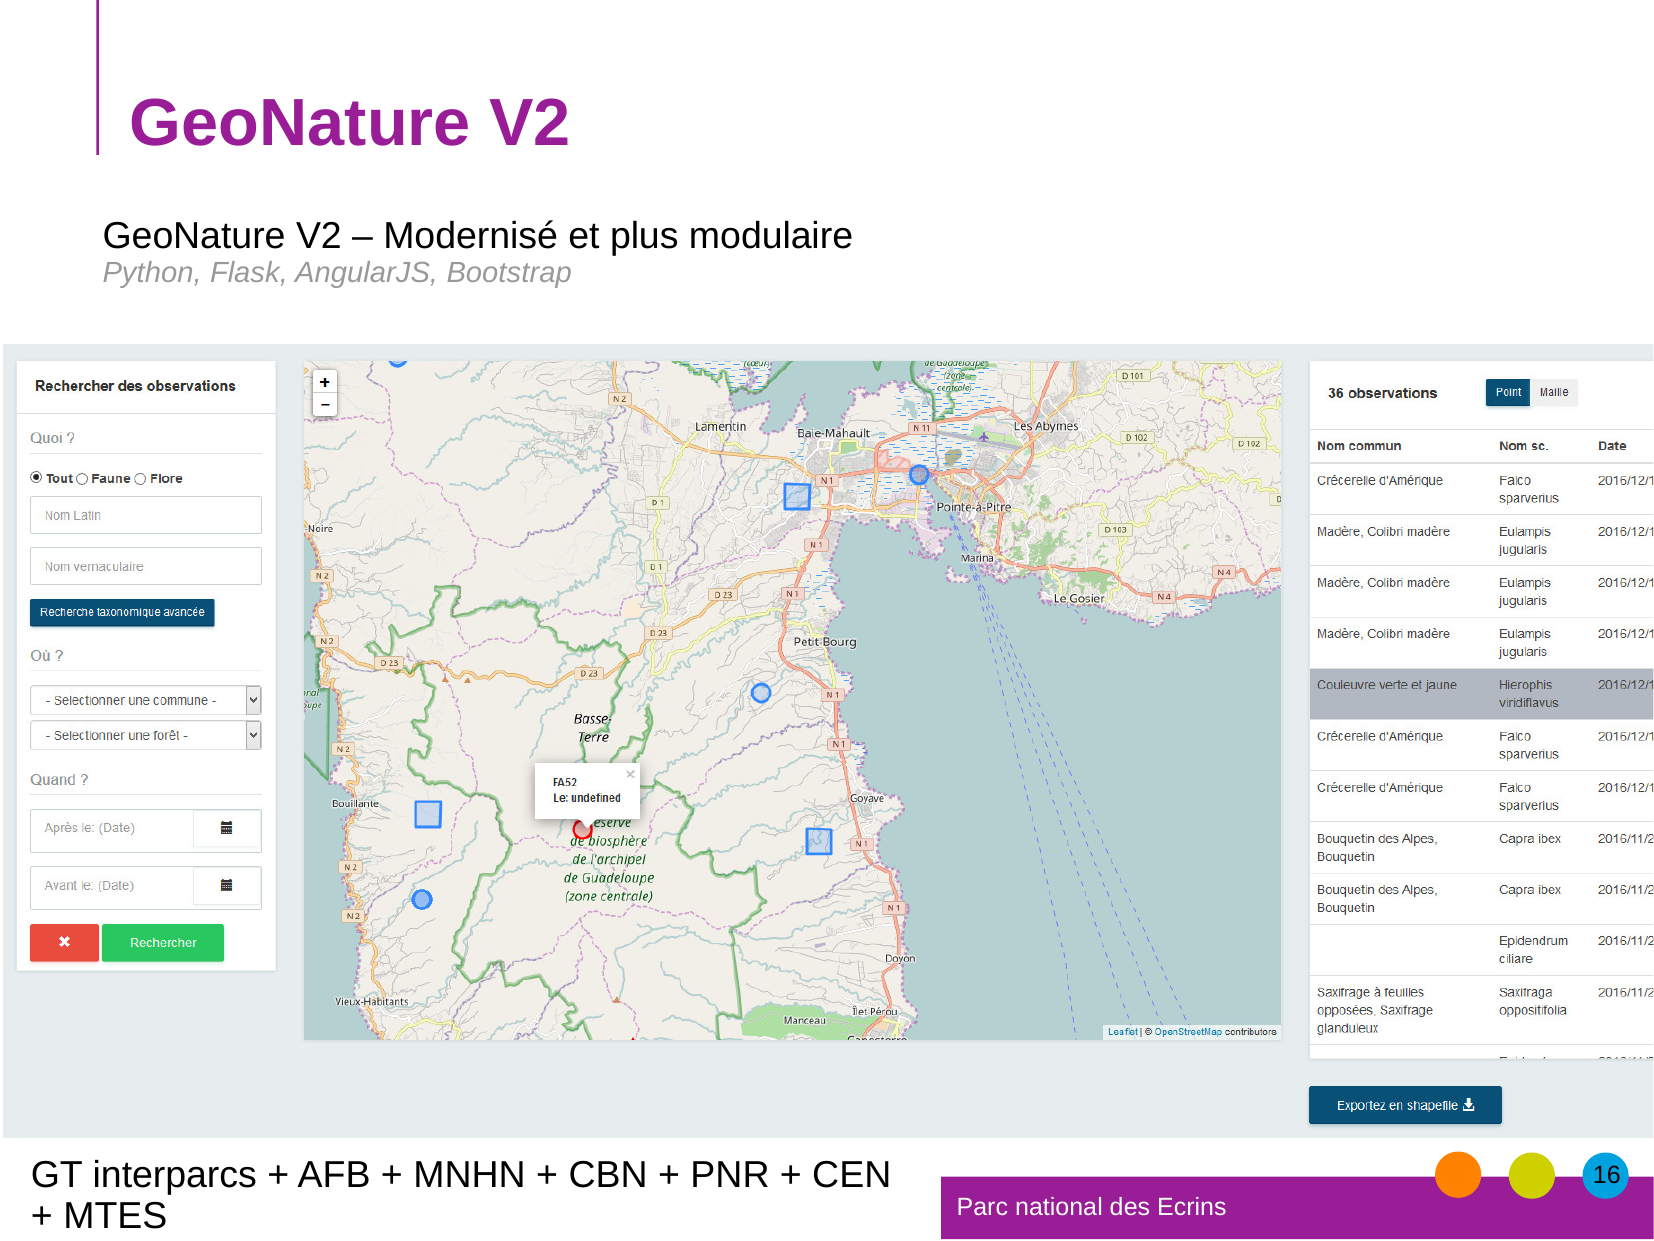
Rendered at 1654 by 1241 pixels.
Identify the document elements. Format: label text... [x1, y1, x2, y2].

picture [3, 344, 1654, 1138]
text_box GT interparcs + AFB + MNHN + CBN + PNR + CEN + MTES [16, 1145, 908, 1241]
title GeoNature V2 [129, 11, 1619, 160]
text_box GeoNature V2 – Modernisé et plus modulaire Python, Flask, AngularJS, Bootstrap [87, 206, 869, 297]
